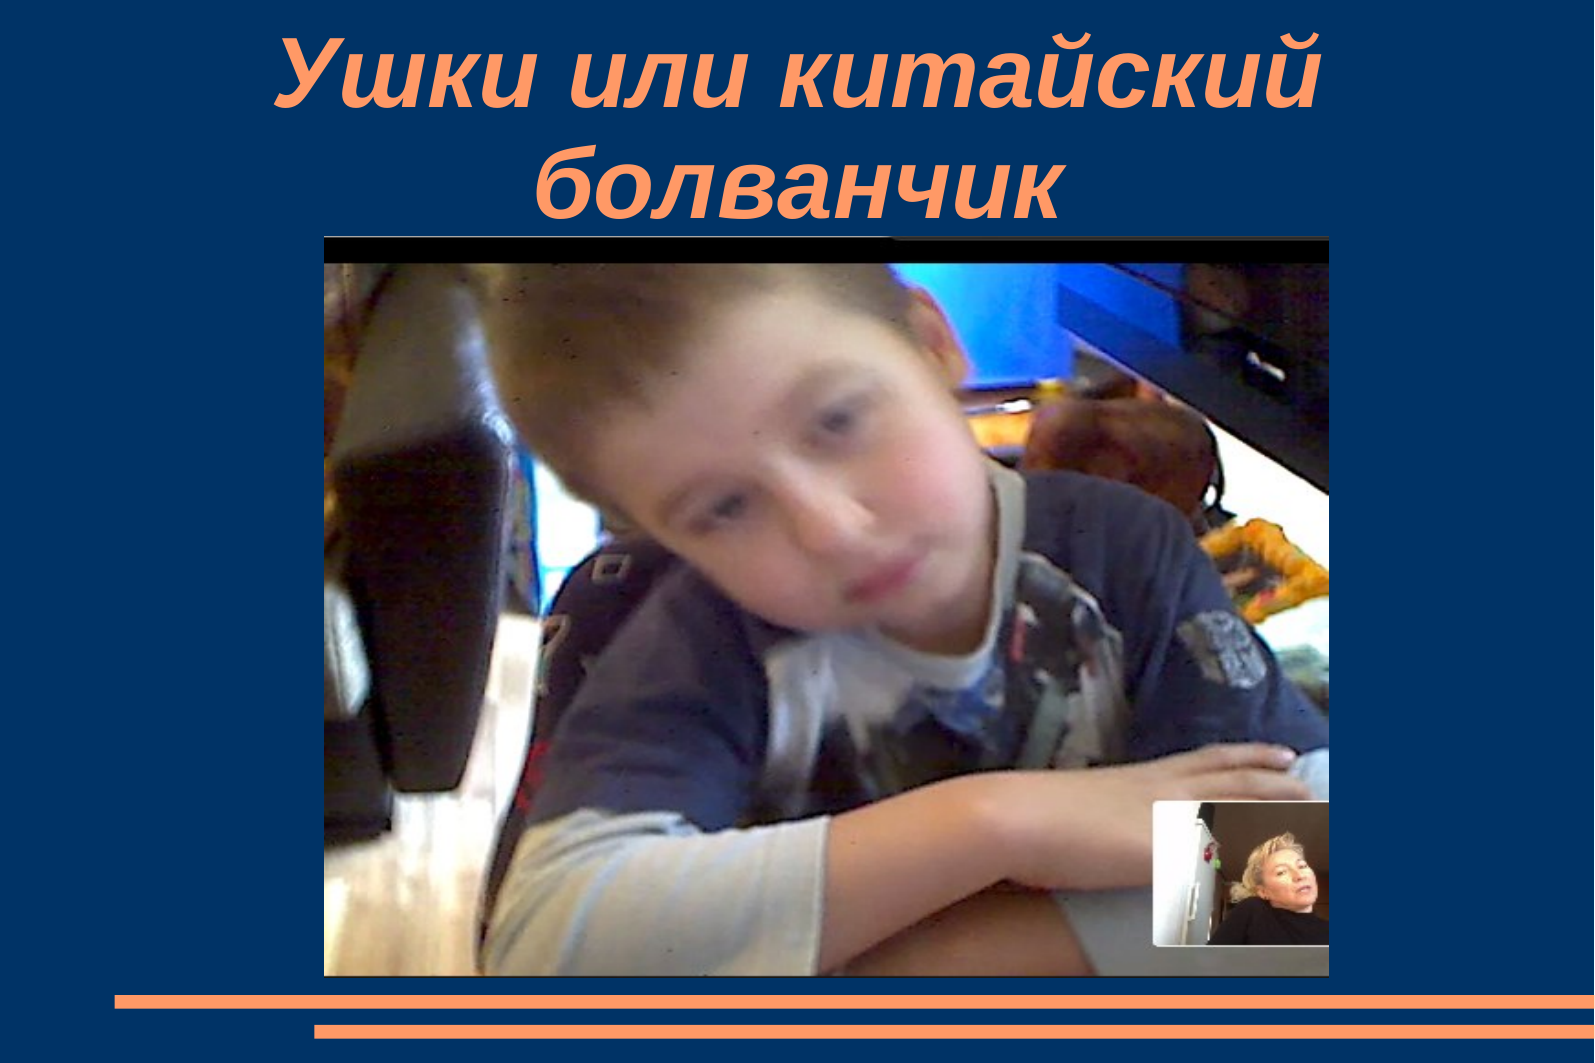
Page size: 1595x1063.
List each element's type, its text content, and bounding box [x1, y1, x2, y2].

title Ушки или китайский болванчик [117, 16, 1479, 241]
picture [324, 236, 1329, 978]
